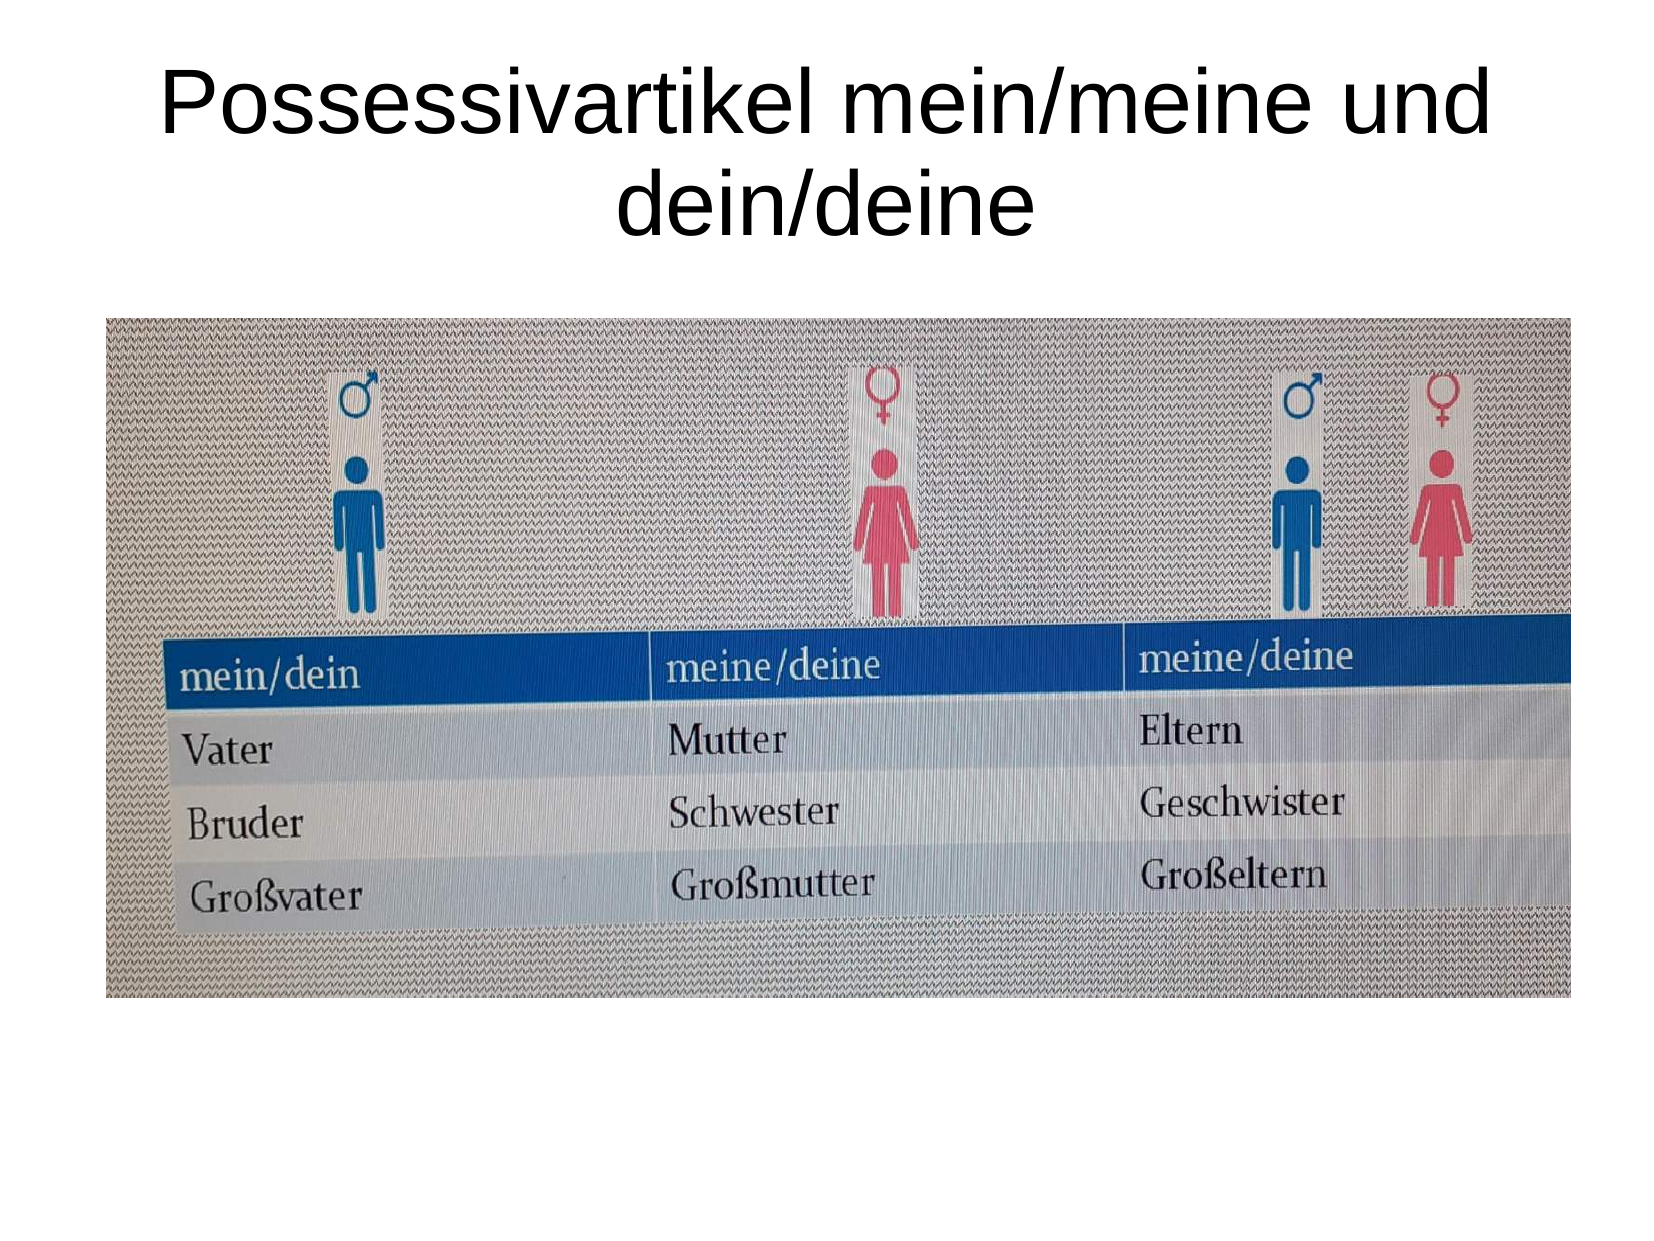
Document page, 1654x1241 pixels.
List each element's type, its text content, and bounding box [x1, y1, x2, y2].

title Possessivartikel mein/meine und dein/deine [82, 49, 1571, 257]
picture [106, 318, 1571, 998]
